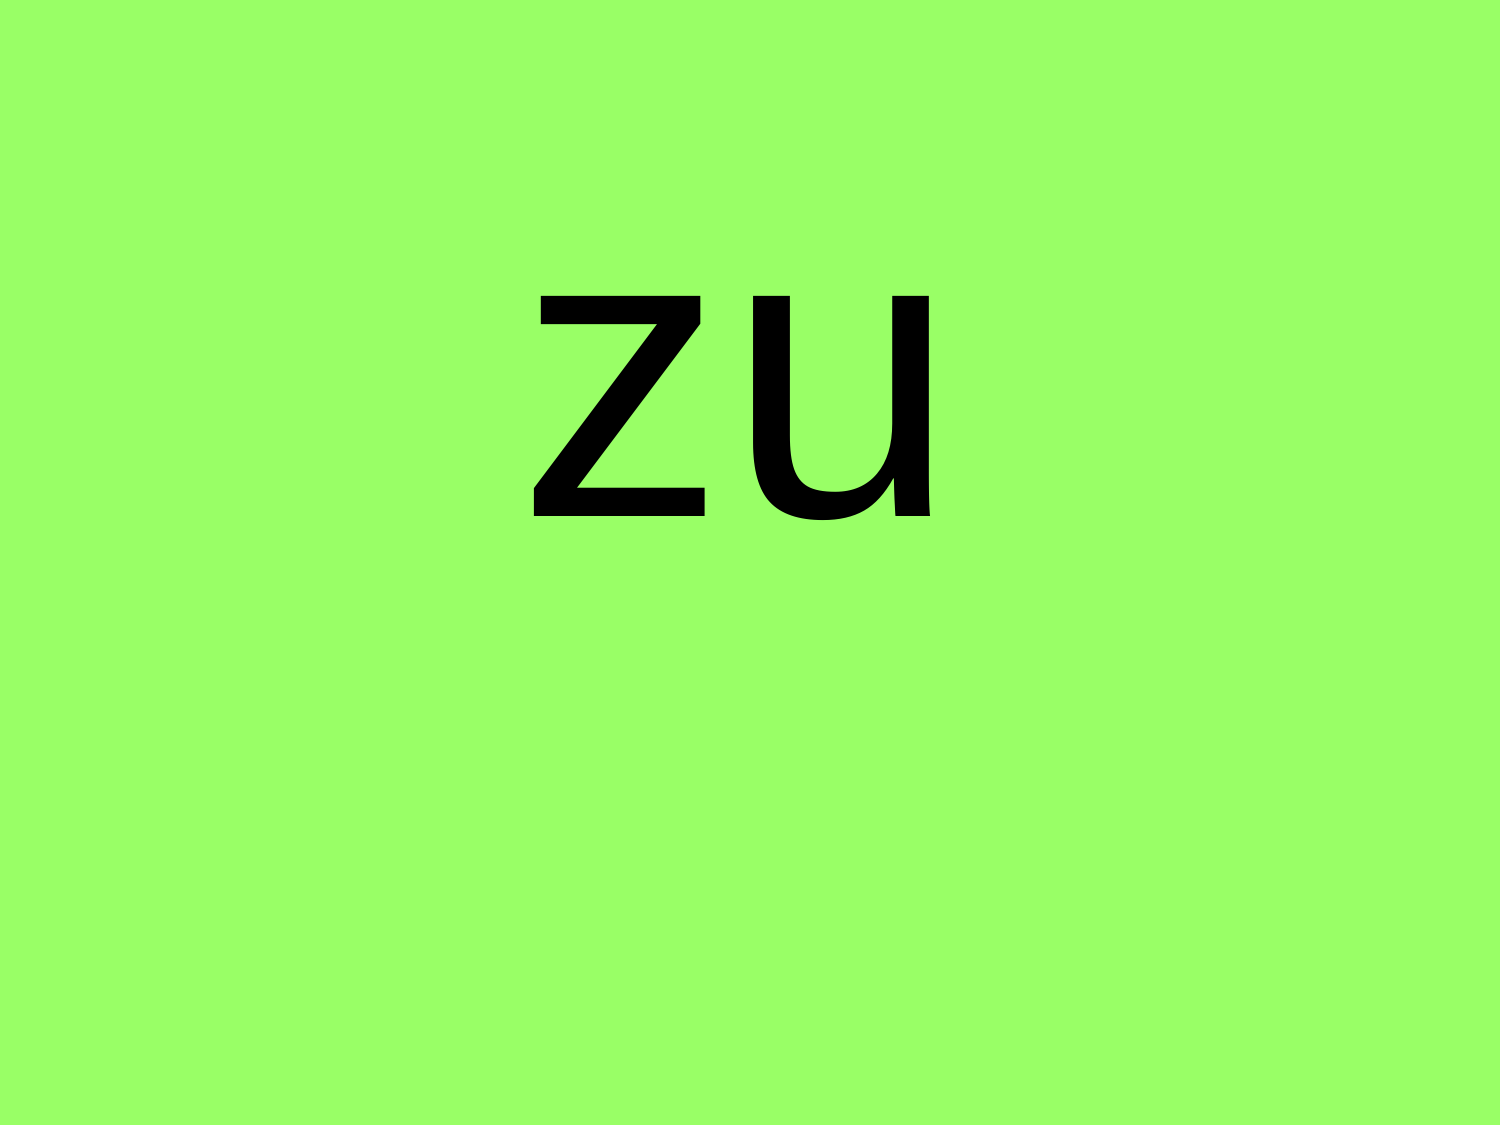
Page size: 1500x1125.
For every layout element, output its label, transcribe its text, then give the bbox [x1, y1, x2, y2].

title zu [88, 92, 1388, 608]
